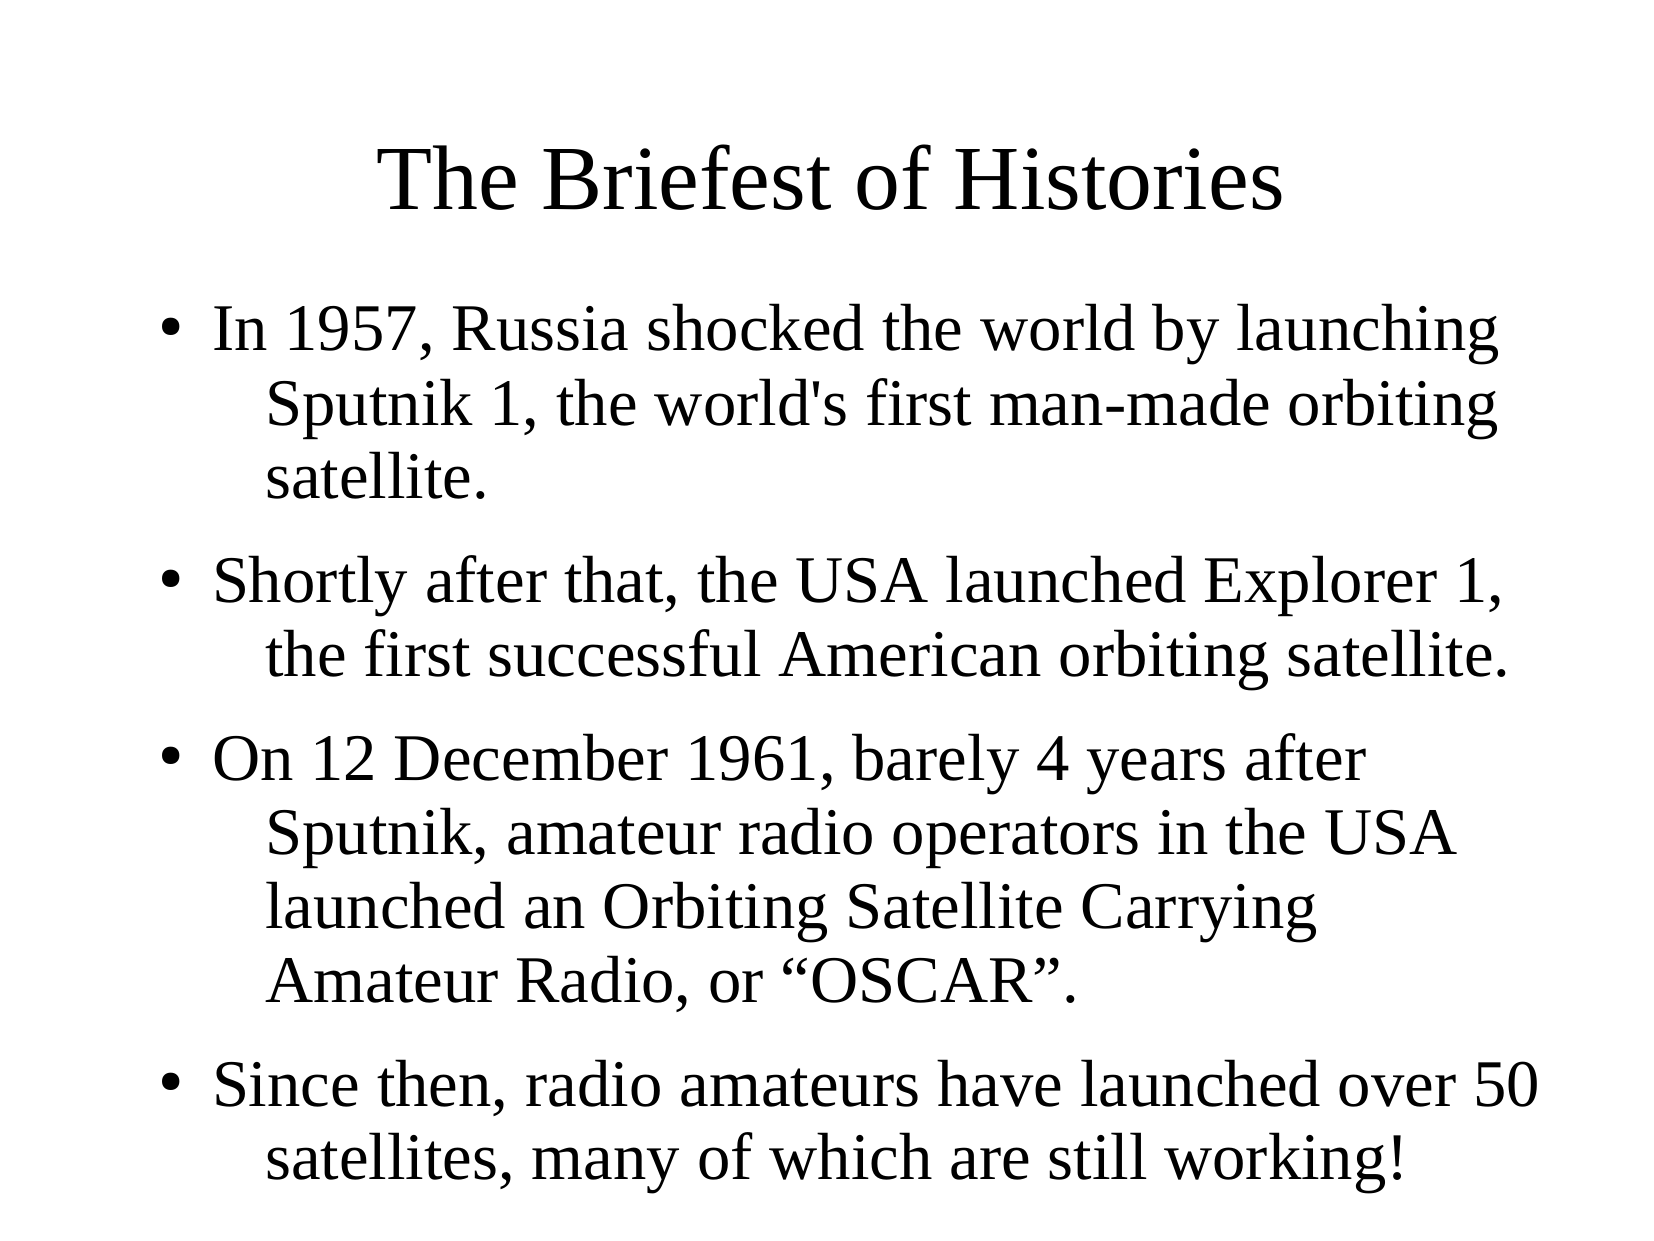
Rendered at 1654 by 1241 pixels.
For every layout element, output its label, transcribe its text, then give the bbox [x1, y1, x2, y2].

list In 1957, Russia shocked the world by launching Sputnik 1, the world's first man-made orbiting satellite. Shortly after that, the USA launched Explorer 1, the first successful American orbiting satellite. On 12 December 1961, barely 4 years after Sputnik, amateur radio operators in the USA launched an Orbiting Satellite Carrying Amateur Radio, or “OSCAR”. Since then, radio amateurs have launched over 50 satellites, many of which are still working! [123, 291, 1558, 1195]
title The Briefest of Histories [125, 75, 1538, 283]
